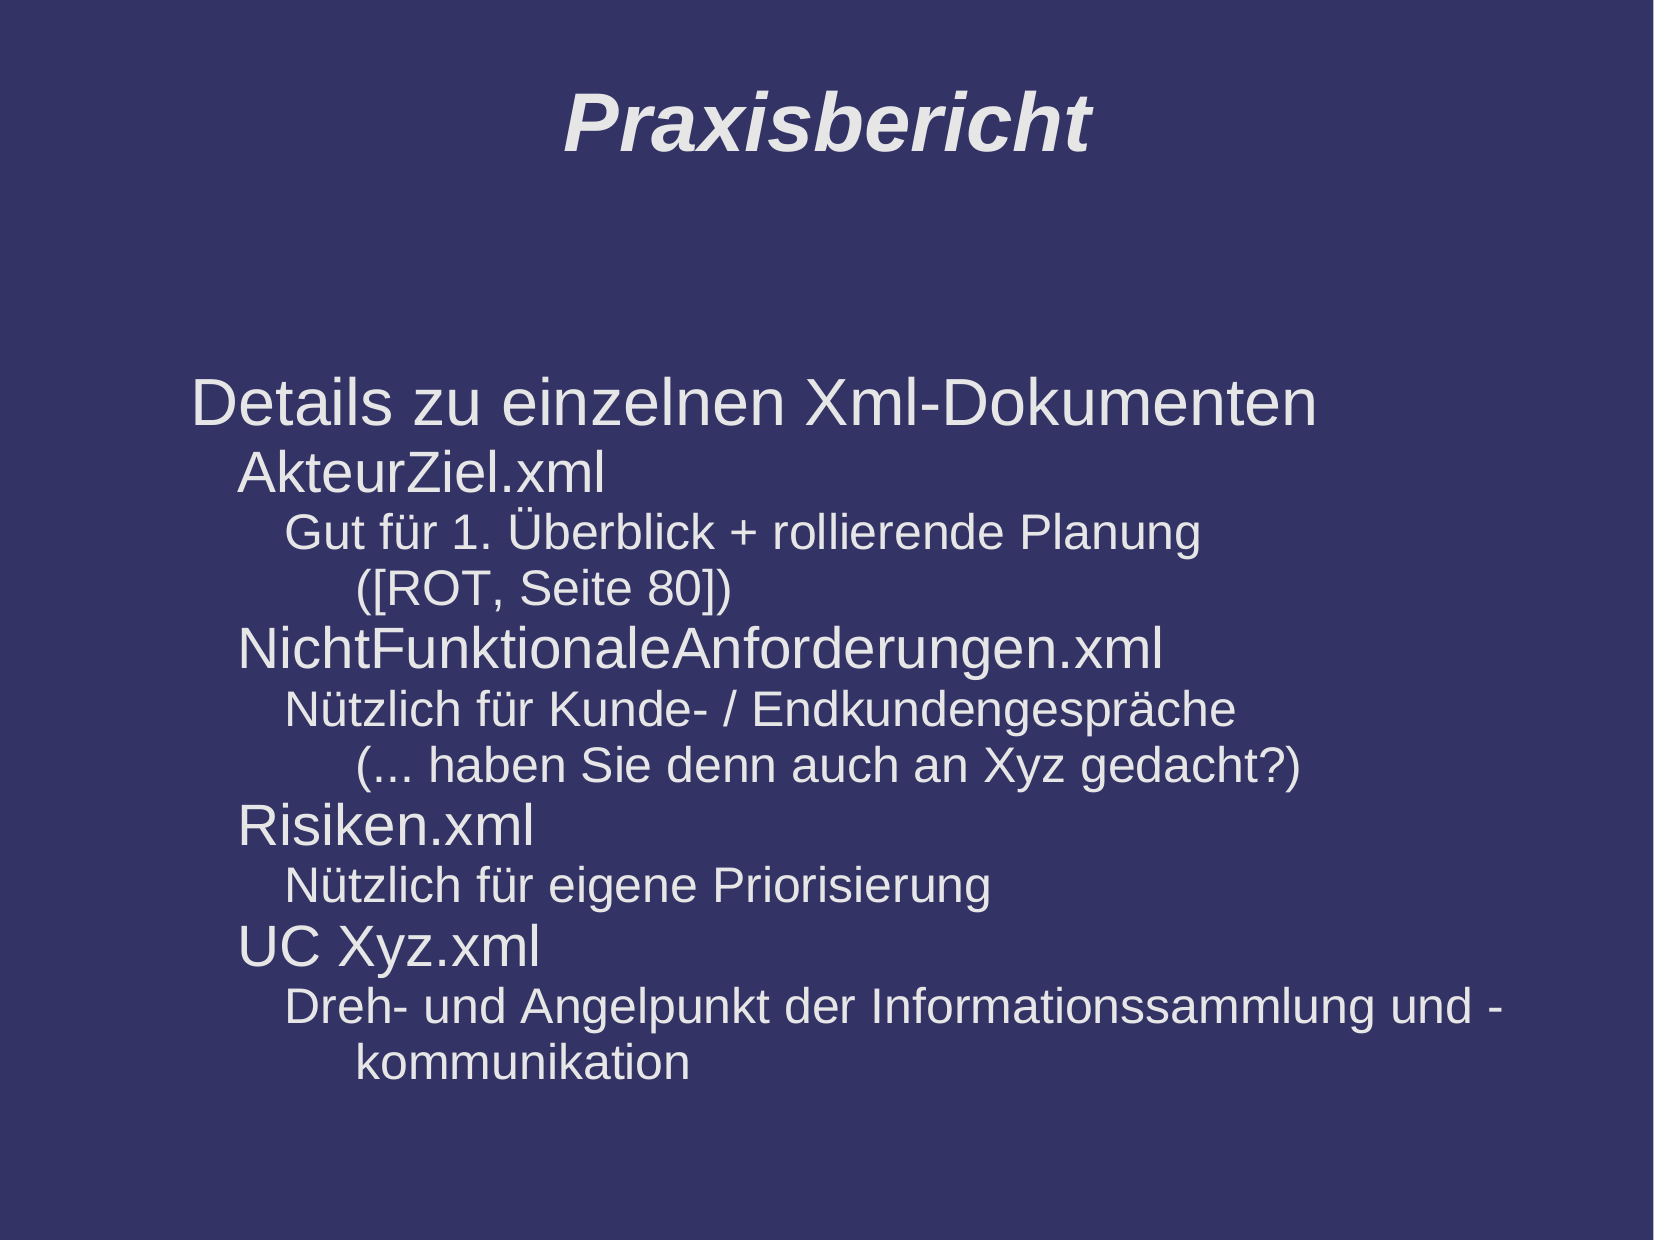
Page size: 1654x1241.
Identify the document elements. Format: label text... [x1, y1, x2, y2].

list Details zu einzelnen Xml-Dokumenten AkteurZiel.xml Gut für 1. Überblick + rollierende Planung ([ROT, Seite 80]) NichtFunktionaleAnforderungen.xml Nützlich für Kunde- / Endkundengespräche (... haben Sie denn auch an Xyz gedacht?) Risiken.xml Nützlich für eigene Priorisierung UC Xyz.xml Dreh- und Angelpunkt der Informationssammlung und -kommunikation [178, 364, 1570, 1147]
title Praxisbericht [121, 19, 1534, 227]
